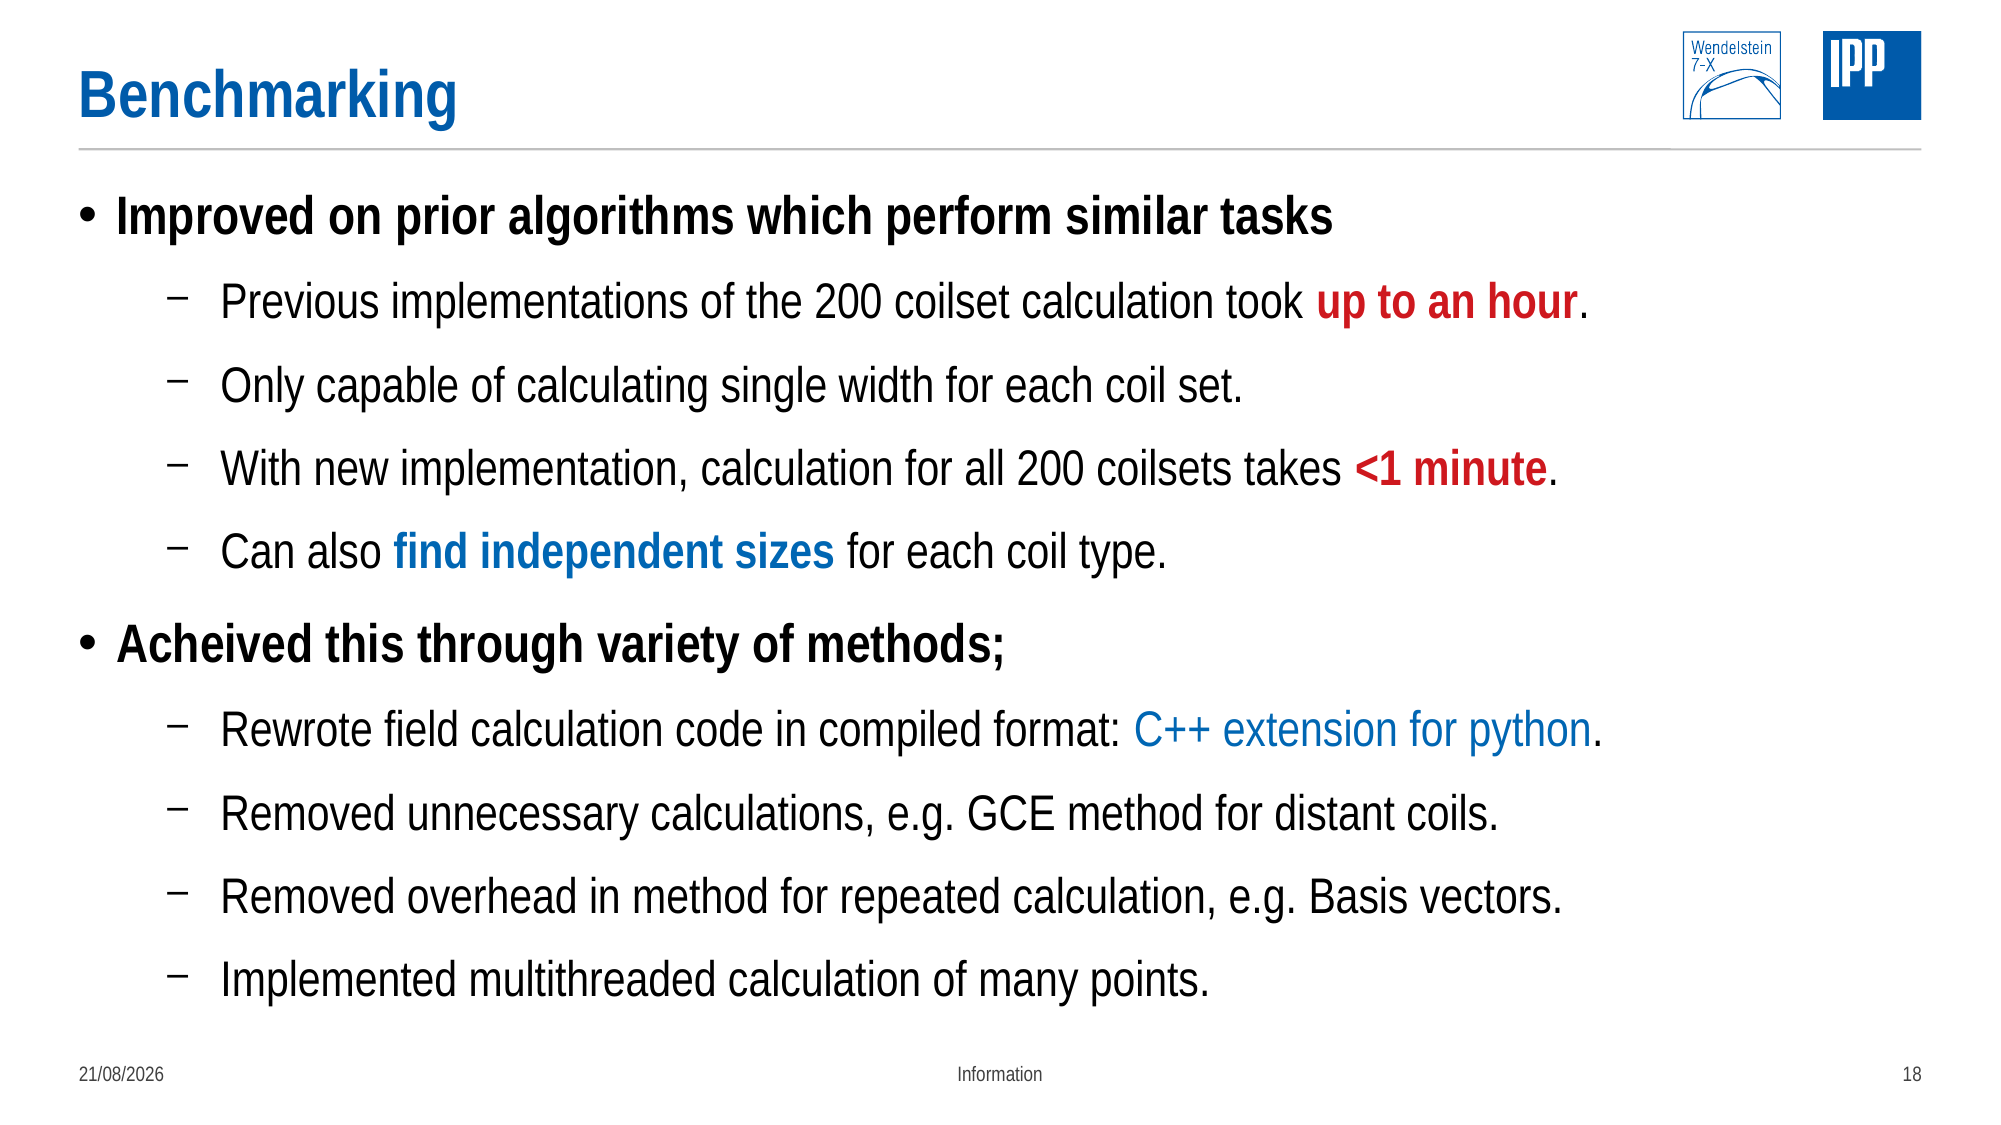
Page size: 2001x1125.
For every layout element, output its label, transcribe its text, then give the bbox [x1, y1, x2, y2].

slide_number <number> [1744, 1042, 1922, 1103]
list Improved on prior algorithms which perform similar tasks Previous implementations of the 200 coilset calculation took up to an hour. Only capable of calculating single width for each coil set. With new implementation, calculation for all 200 coilsets takes <1 minute. Can also find independent sizes for each coil type. Acheived this through variety of methods; Rewrote field calculation code in compiled format: C++ extension for python. Removed unnecessary calculations, e.g. GCE method for distant coils. Removed overhead in method for repeated calculation, e.g. Basis vectors. Implemented multithreaded calculation of many points. [78, 179, 1922, 1018]
slide_number 18/03/2022 [78, 1042, 262, 1103]
footer Information [297, 1042, 1703, 1103]
title Benchmarking [78, 30, 1638, 139]
